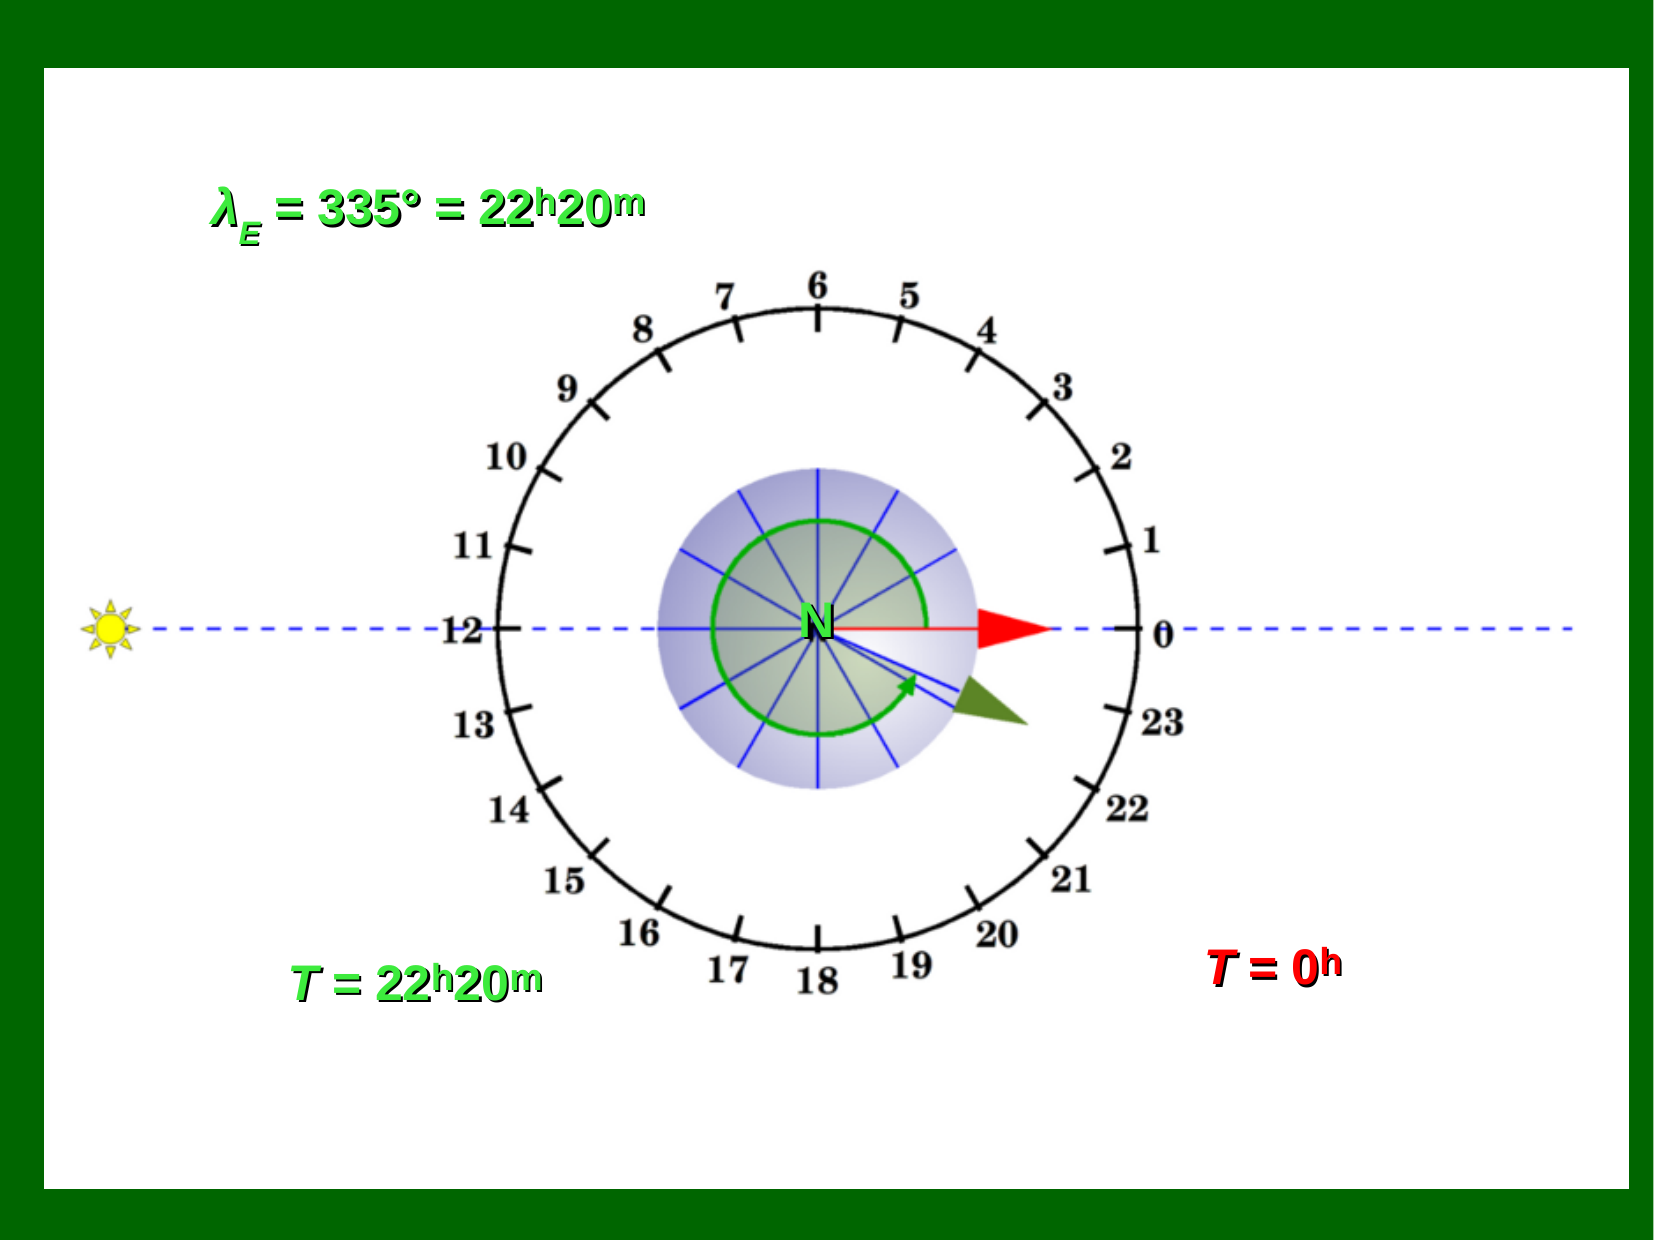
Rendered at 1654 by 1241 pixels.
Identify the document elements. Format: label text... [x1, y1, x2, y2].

text_box T = 22h20m [272, 948, 558, 1020]
picture [44, 68, 1629, 1189]
text_box N [783, 585, 850, 656]
text_box T = 0h [1189, 932, 1358, 1004]
text_box λE = 335° = 22h20m [196, 172, 661, 261]
